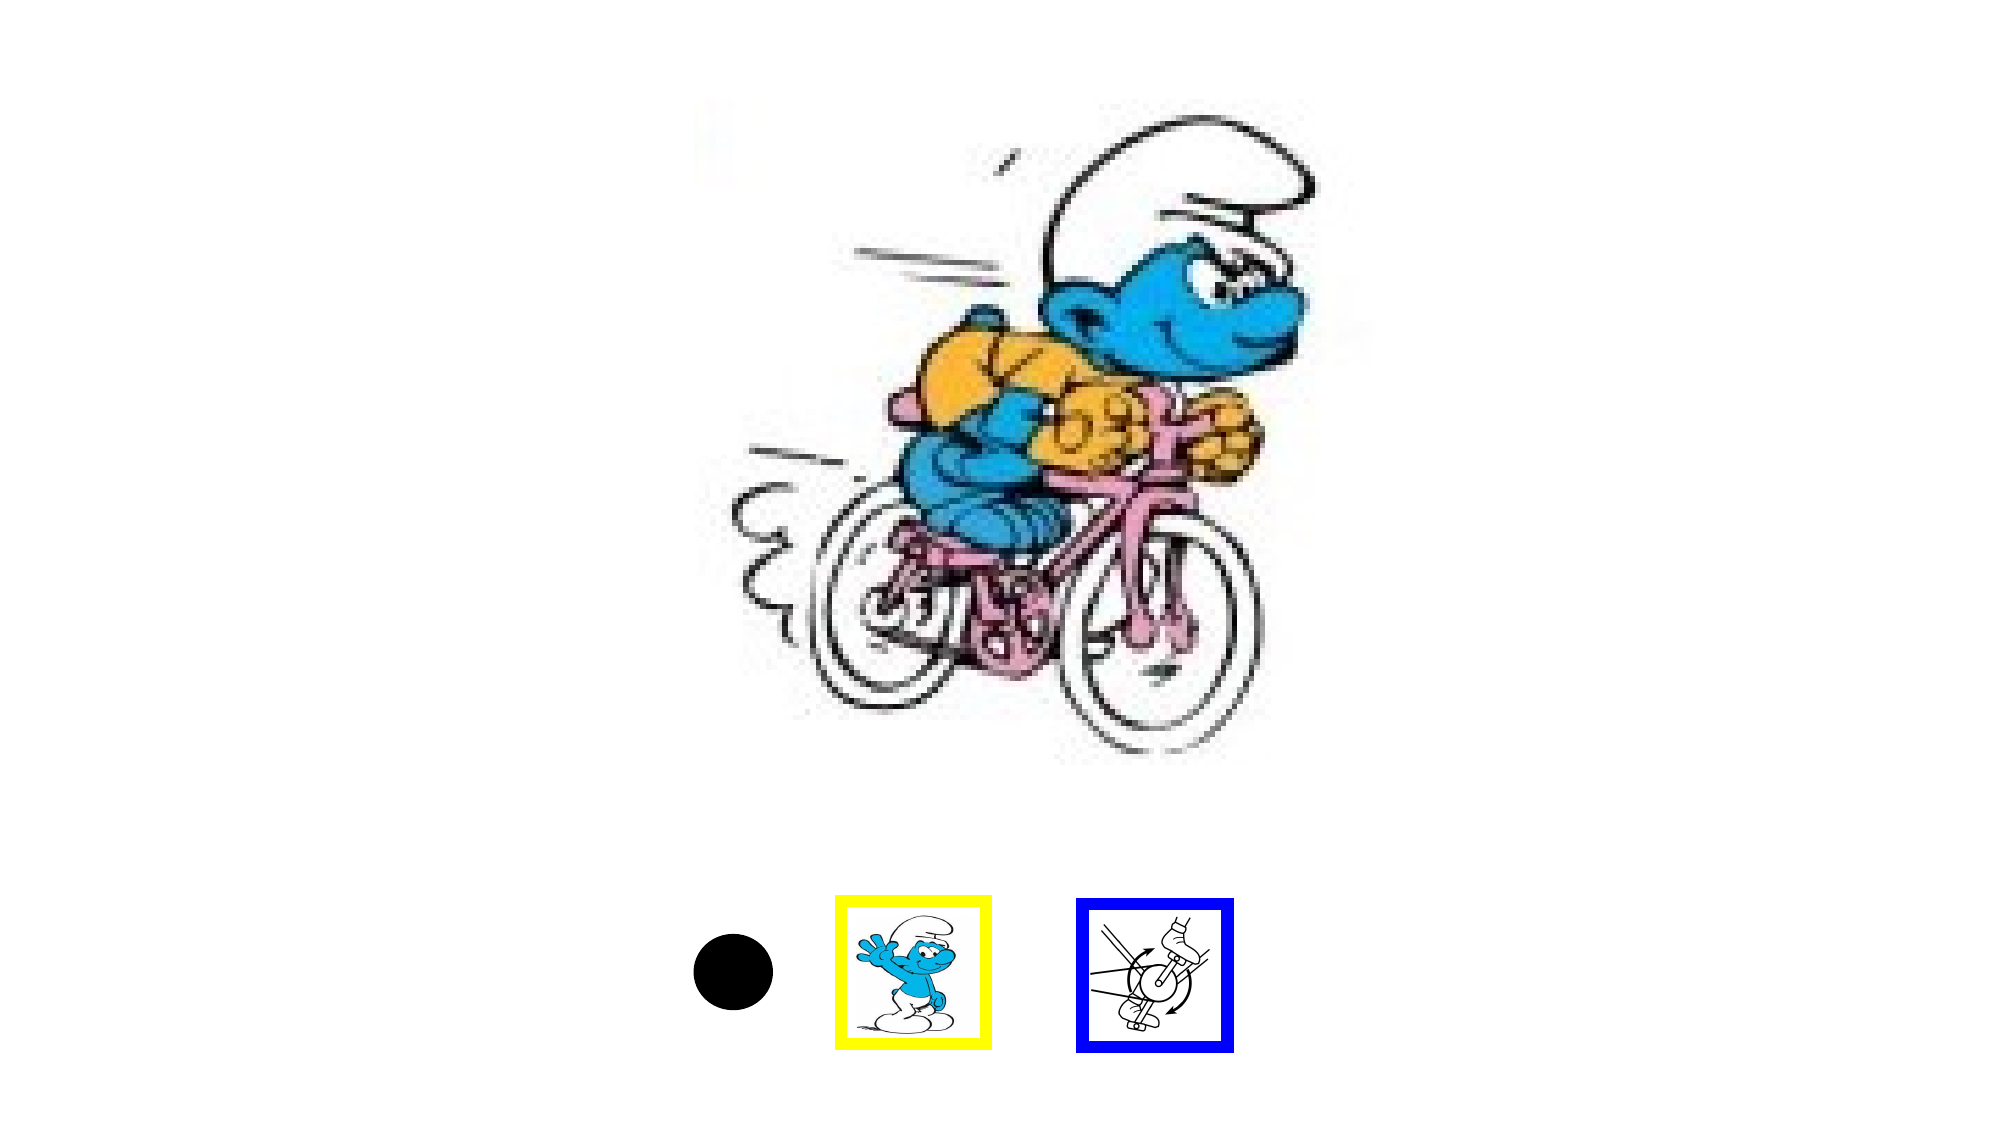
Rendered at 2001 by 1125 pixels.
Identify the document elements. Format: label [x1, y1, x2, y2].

picture [856, 915, 975, 1034]
picture [1089, 911, 1213, 1037]
text_box [694, 934, 772, 1010]
picture [694, 99, 1410, 793]
